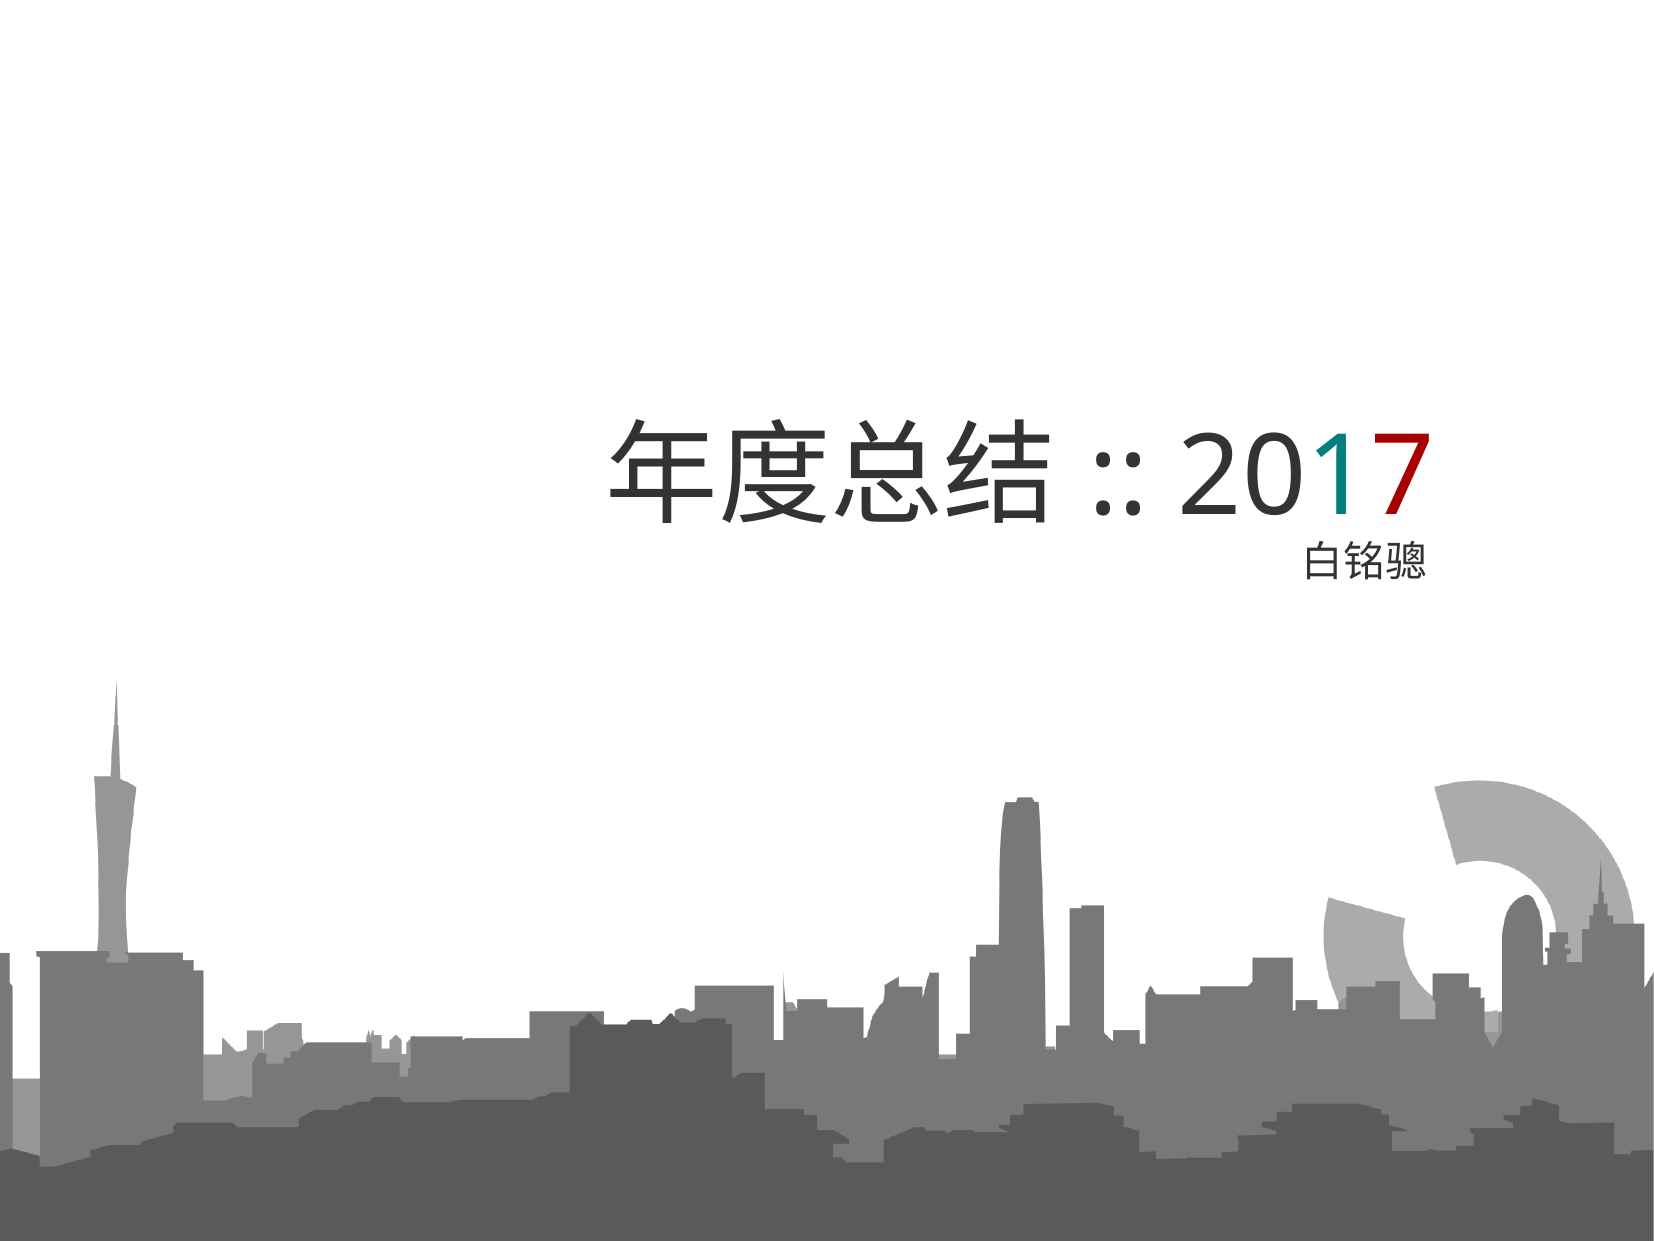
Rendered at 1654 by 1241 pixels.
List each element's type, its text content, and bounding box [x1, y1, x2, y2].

title 白铭骢 [1216, 456, 1512, 665]
title 年度总结:: 2017 [0, 362, 1435, 570]
picture [0, 0, 1654, 1241]
